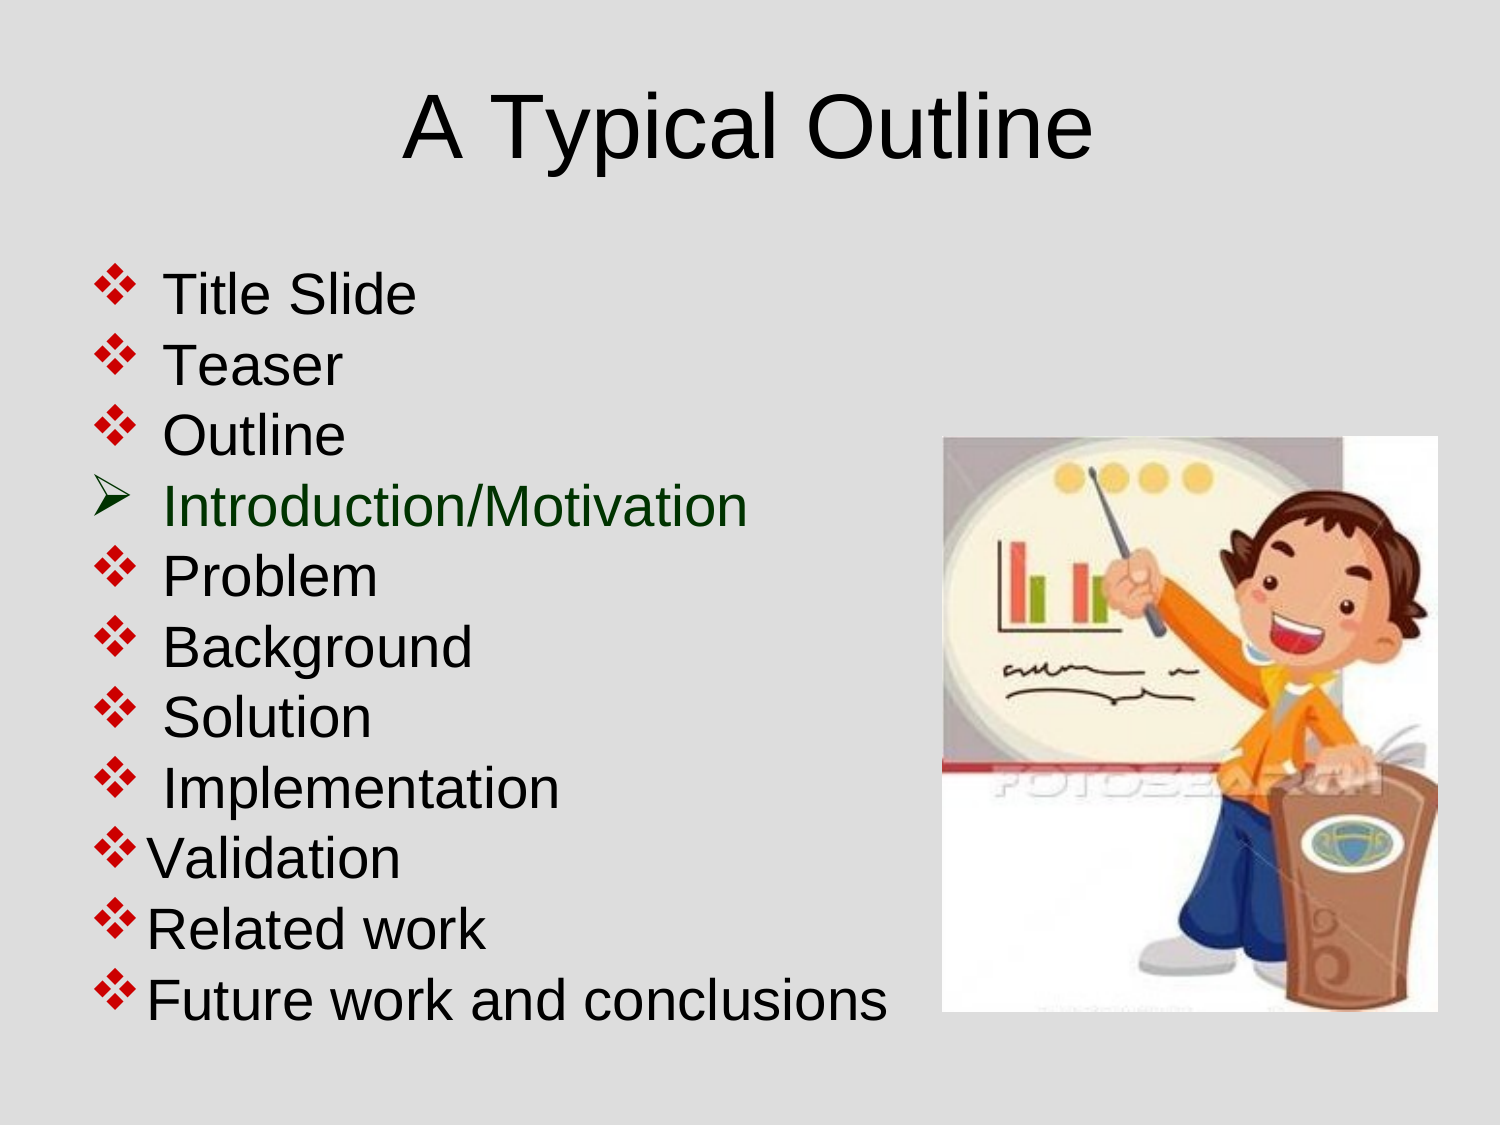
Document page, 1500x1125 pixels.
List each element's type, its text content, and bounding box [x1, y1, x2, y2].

list Title Slide Teaser Outline Introduction/Motivation Problem Background Solution Implementation Validation Related work Future work and conclusions [75, 262, 946, 1053]
title A Typical Outline [75, 45, 1426, 200]
picture [942, 436, 1438, 1012]
